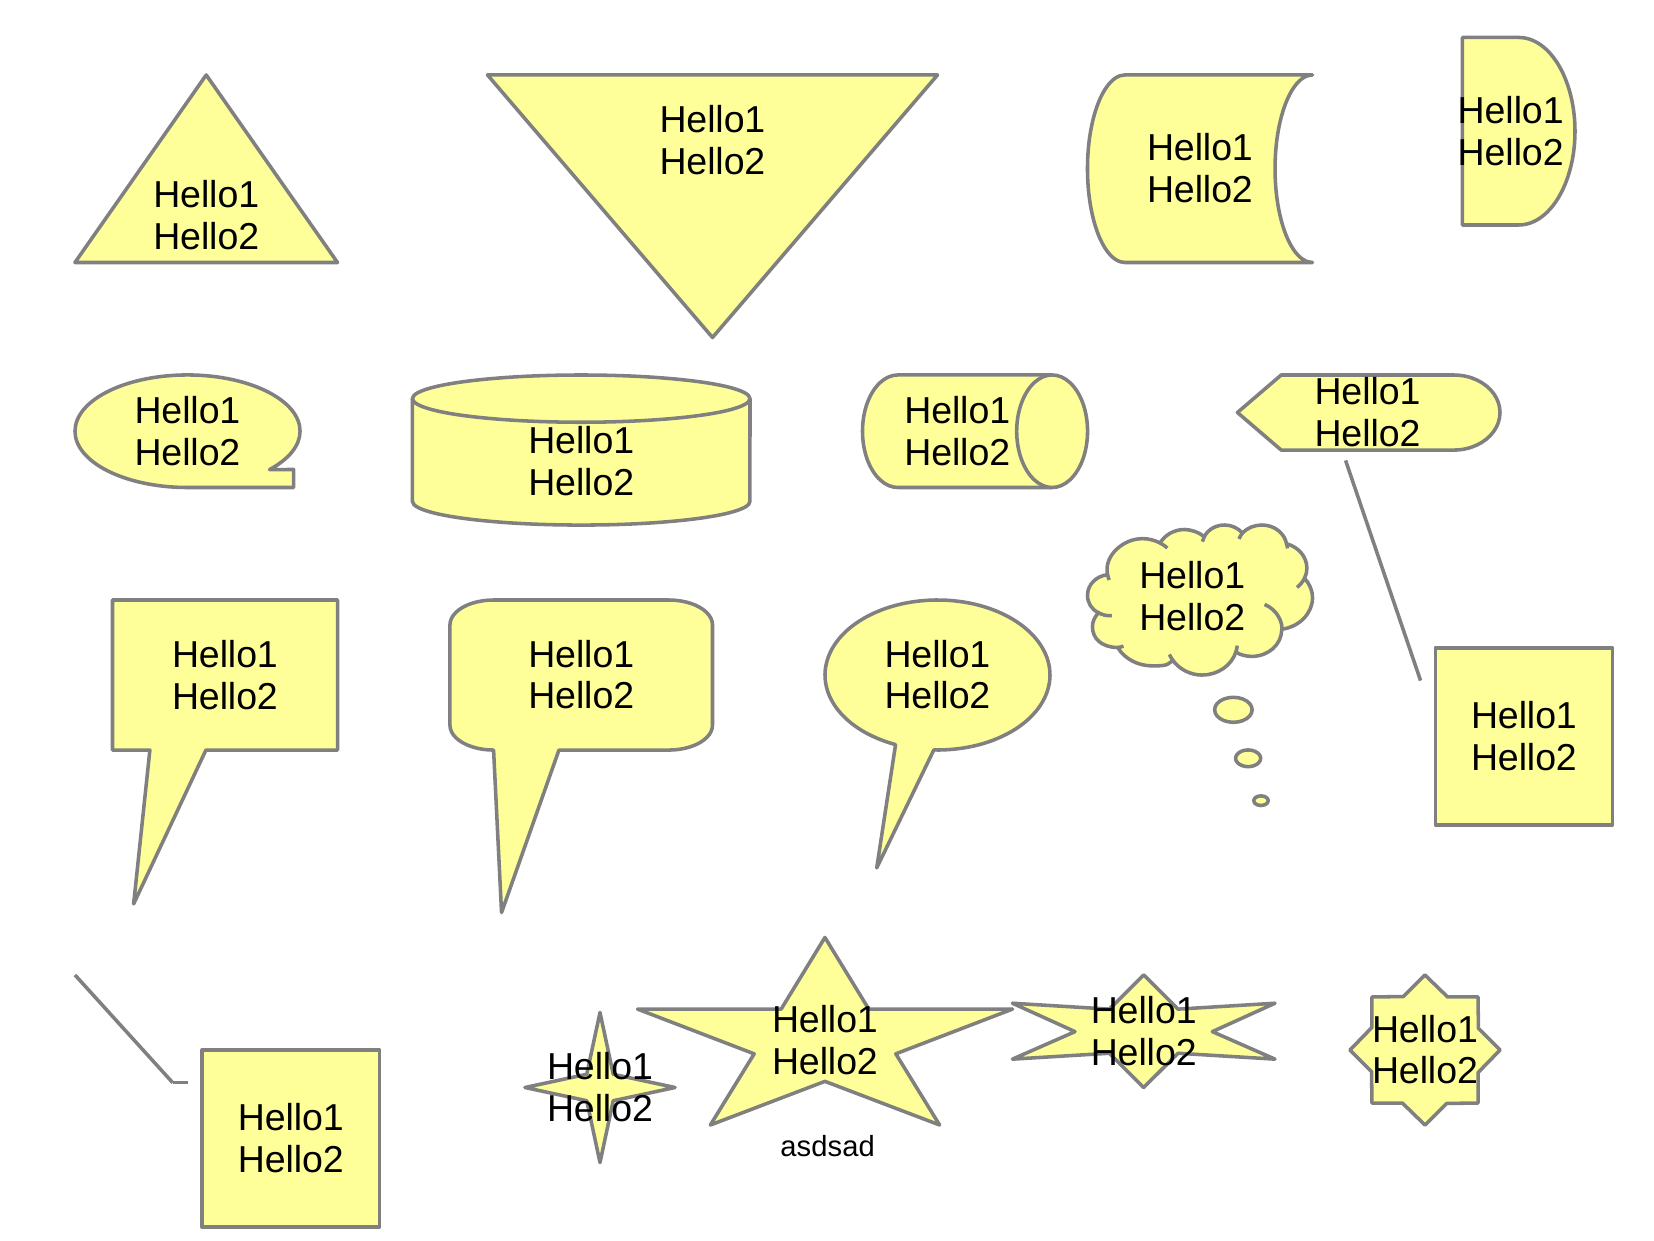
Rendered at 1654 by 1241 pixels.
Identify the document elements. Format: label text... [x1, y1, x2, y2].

text_box Hello1 Hello2 [1235, 749, 1261, 767]
text_box Hello1 Hello2 [1087, 525, 1313, 676]
text_box Hello1 Hello2 [637, 937, 1013, 1126]
text_box Hello1 Hello2 [1214, 697, 1253, 723]
text_box Hello1 Hello2 [862, 374, 1088, 488]
text_box Hello1 Hello2 [75, 374, 301, 488]
text_box Hello1 Hello2 [525, 1012, 676, 1163]
text_box Hello1 Hello2 [1462, 37, 1576, 226]
text_box Hello1 Hello2 [487, 74, 938, 338]
text_box Hello1 Hello2 [825, 600, 1051, 868]
text_box Hello1 Hello2 [74, 74, 338, 263]
text_box Hello1 Hello2 [449, 600, 713, 913]
text_box Hello1 Hello2 [1087, 74, 1313, 263]
text_box Hello1 Hello2 [112, 600, 338, 904]
text_box Hello1 Hello2 [1350, 975, 1501, 1126]
text_box Hello1 Hello2 [1237, 375, 1501, 451]
text_box Hello1 Hello2 [412, 375, 751, 526]
text_box Hello1 Hello2 [1435, 648, 1613, 825]
text_box Hello1 Hello2 [1012, 974, 1276, 1088]
text_box Hello1 Hello2 [202, 1050, 379, 1227]
